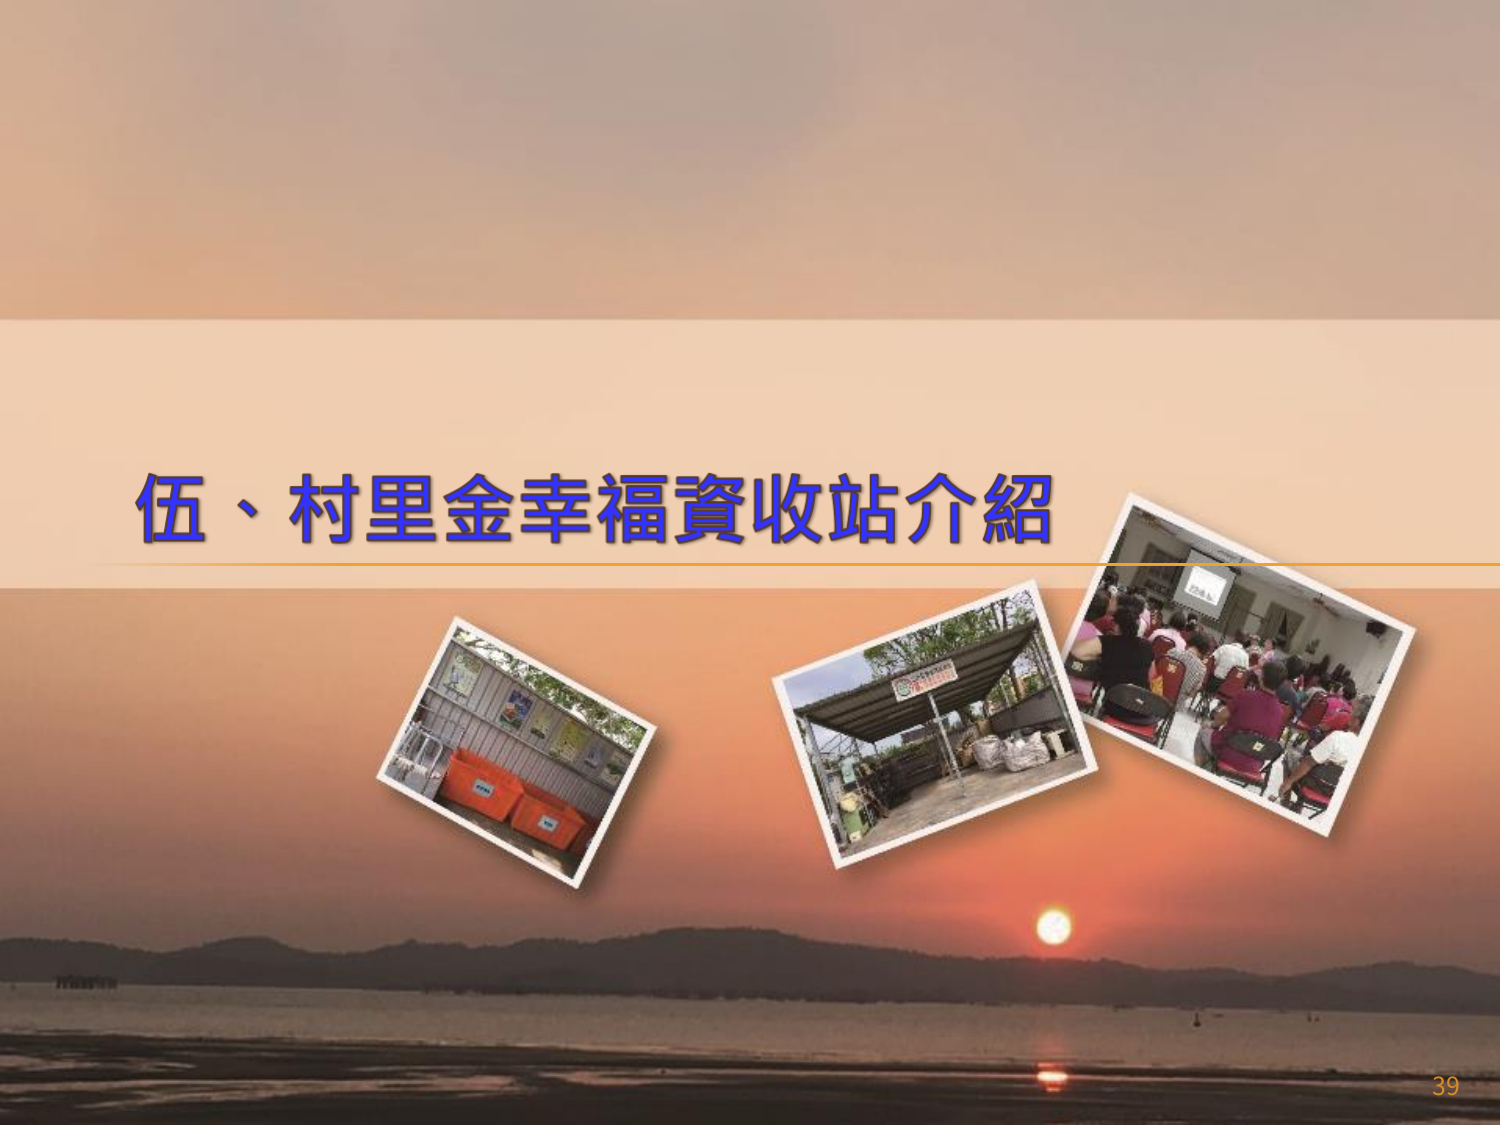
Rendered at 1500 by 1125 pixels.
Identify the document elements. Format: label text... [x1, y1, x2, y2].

text_box <編號> [1349, 1062, 1476, 1103]
picture [0, 0, 1500, 1125]
